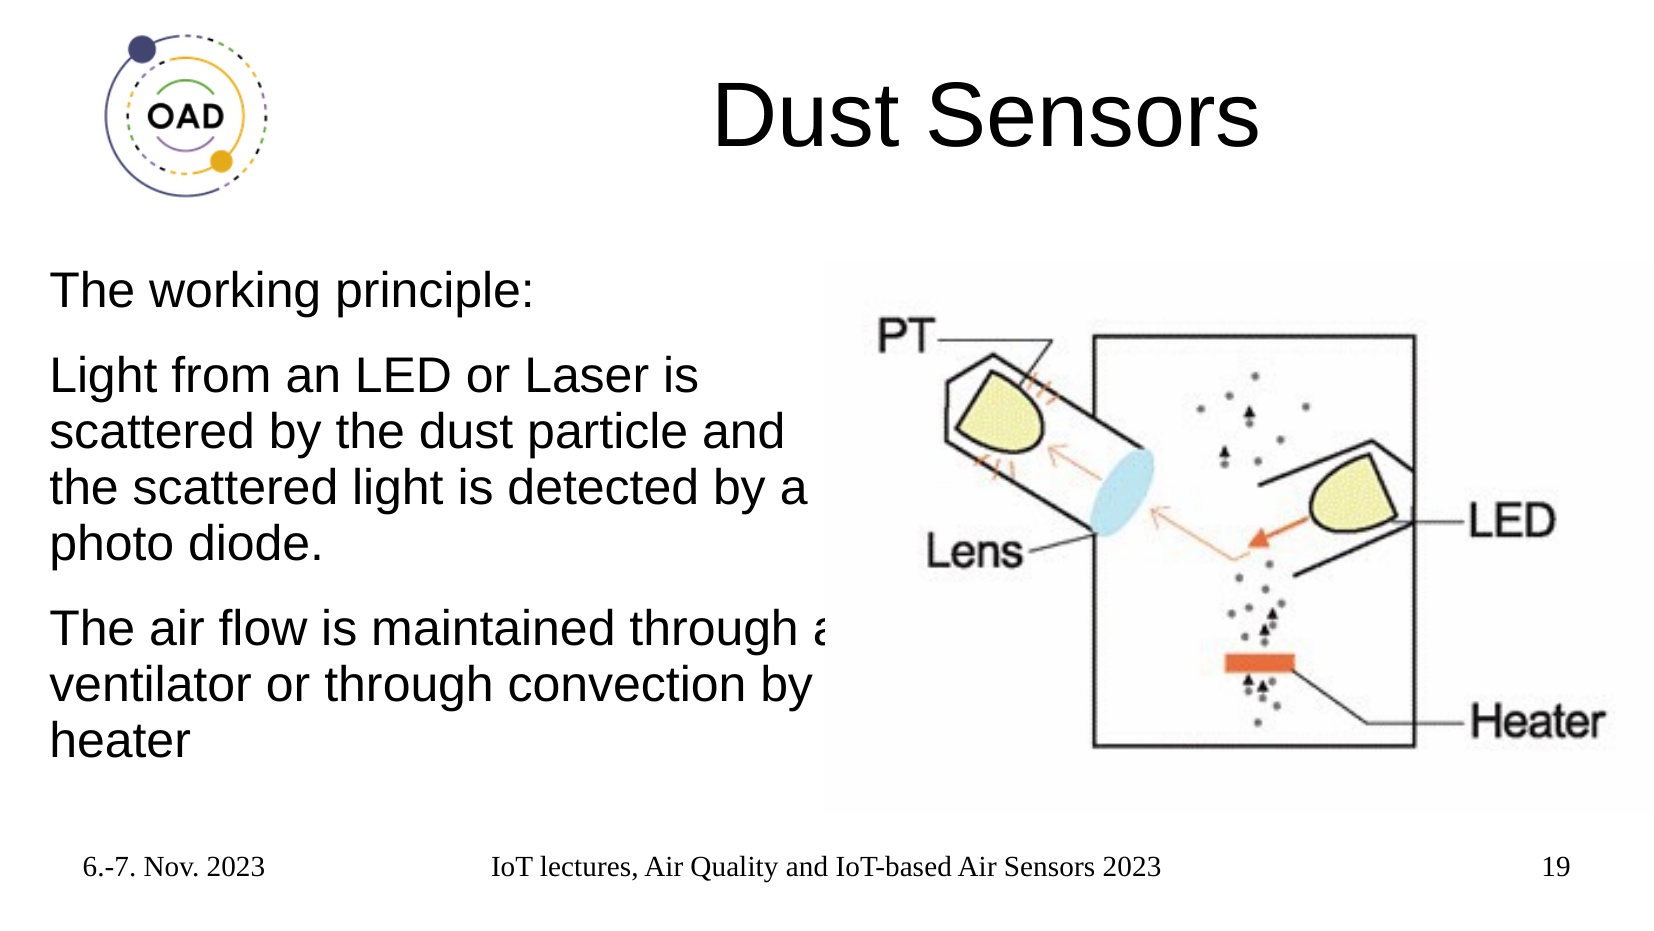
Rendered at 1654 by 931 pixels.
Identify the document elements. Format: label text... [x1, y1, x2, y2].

list The working principle: Light from an LED or Laser is scattered by the dust particle and the scattered light is detected by a photo diode. The air flow is maintained through a ventilator or through convection by a heater [49, 262, 825, 802]
title Dust Sensors [403, 37, 1571, 193]
picture [825, 262, 1651, 813]
picture [64, 20, 302, 218]
